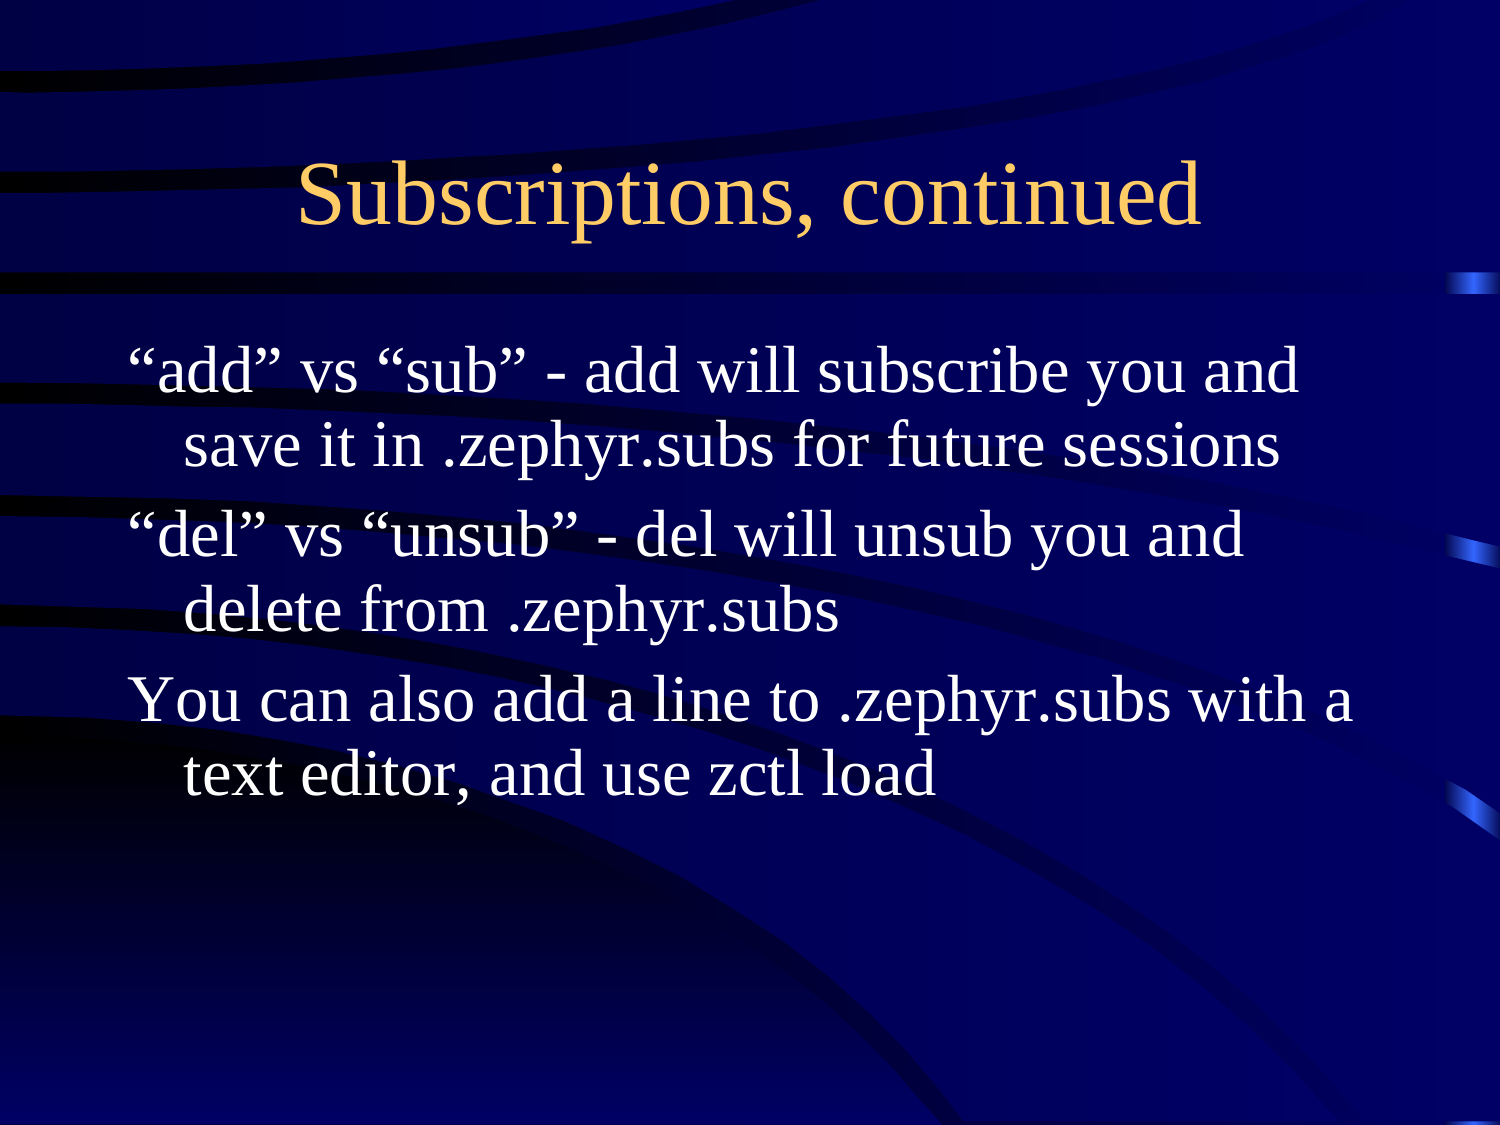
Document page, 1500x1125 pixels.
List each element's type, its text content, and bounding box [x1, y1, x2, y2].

list “add” vs “sub” - add will subscribe you and save it in .zephyr.subs for future sessions “del” vs “unsub” - del will unsub you and delete from .zephyr.subs You can also add a line to .zephyr.subs with a text editor, and use zctl load [112, 324, 1388, 1001]
title Subscriptions, continued [112, 99, 1388, 288]
